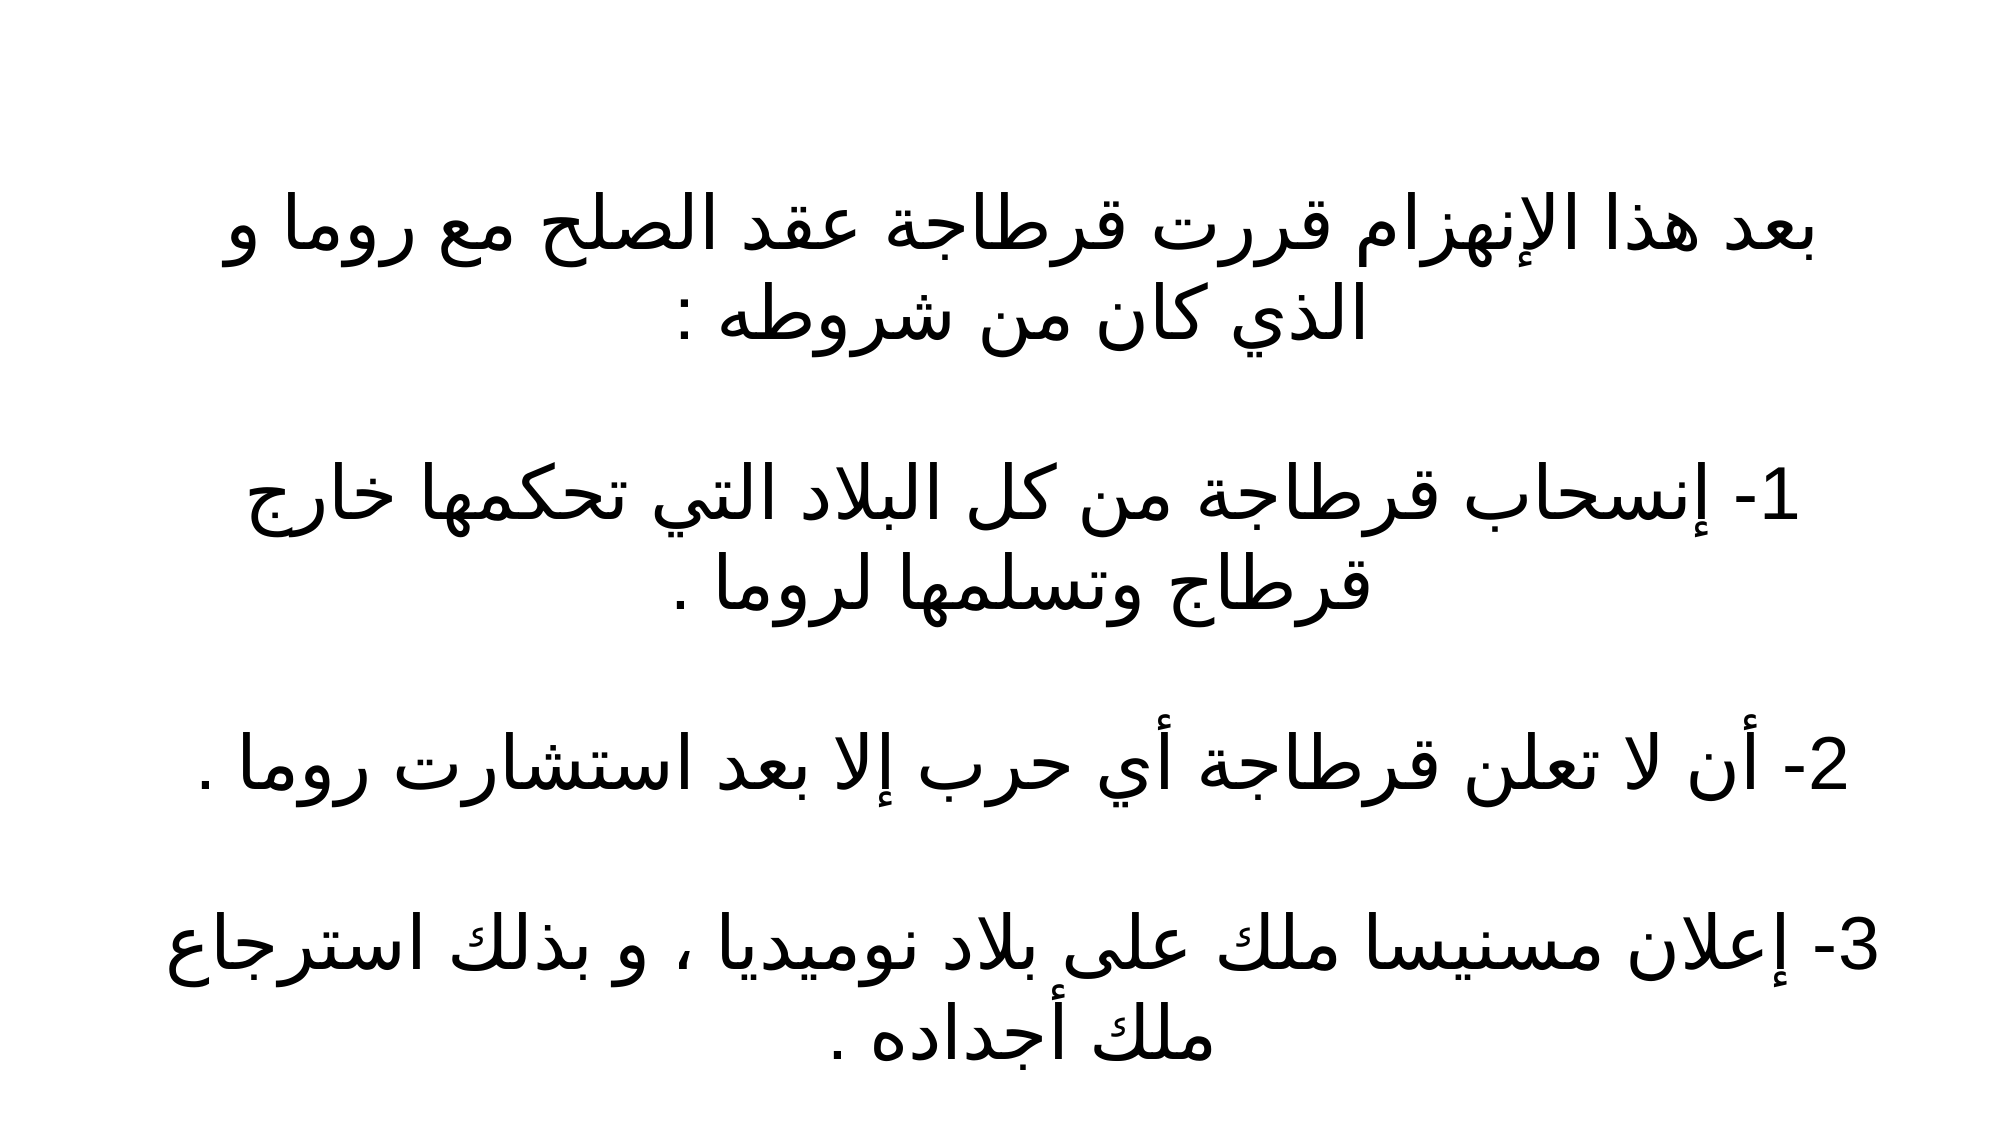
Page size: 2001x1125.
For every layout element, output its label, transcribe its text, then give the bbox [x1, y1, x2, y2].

text_box بعد هذا الإنهزام قررت قرطاجة عقد الصلح مع روما و الذي كان من شروطه : 1- إنسحاب قرطاجة من كل البلاد التي تحكمها خارج قرطاج وتسلمها لروما . 2- أن لا تعلن قرطاجة أي حرب إلا بعد استشارت روما . 3- إعلان مسنيسا ملك على بلاد نوميديا ، و بذلك استرجاع ملك أجداده . [131, 77, 1914, 1002]
